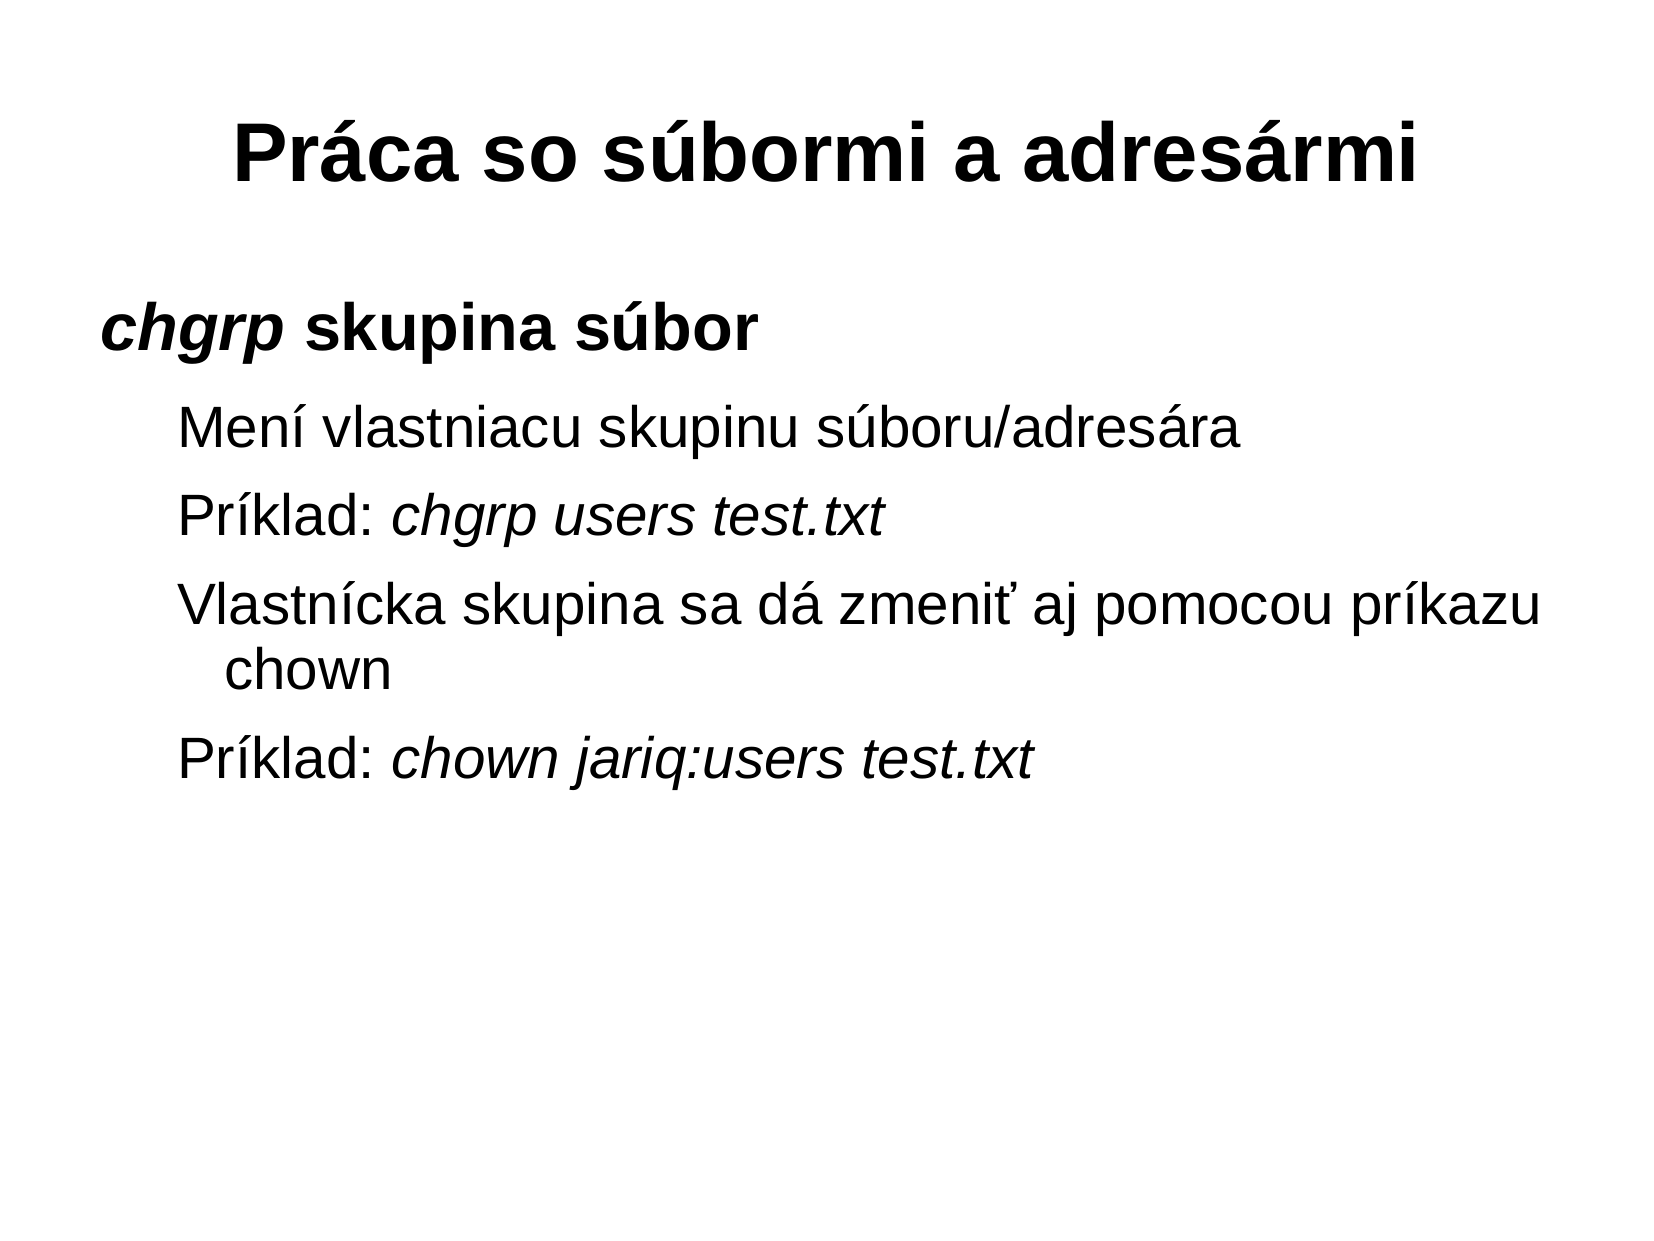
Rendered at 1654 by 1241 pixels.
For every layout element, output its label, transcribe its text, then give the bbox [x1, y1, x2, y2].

title Práca so súbormi a adresármi [82, 49, 1571, 257]
list chgrp skupina súbor Mení vlastniacu skupinu súboru/adresára Príklad: chgrp users test.txt Vlastnícka skupina sa dá zmeniť aj pomocou príkazu chown Príklad: chown jariq:users test.txt [82, 290, 1571, 1123]
